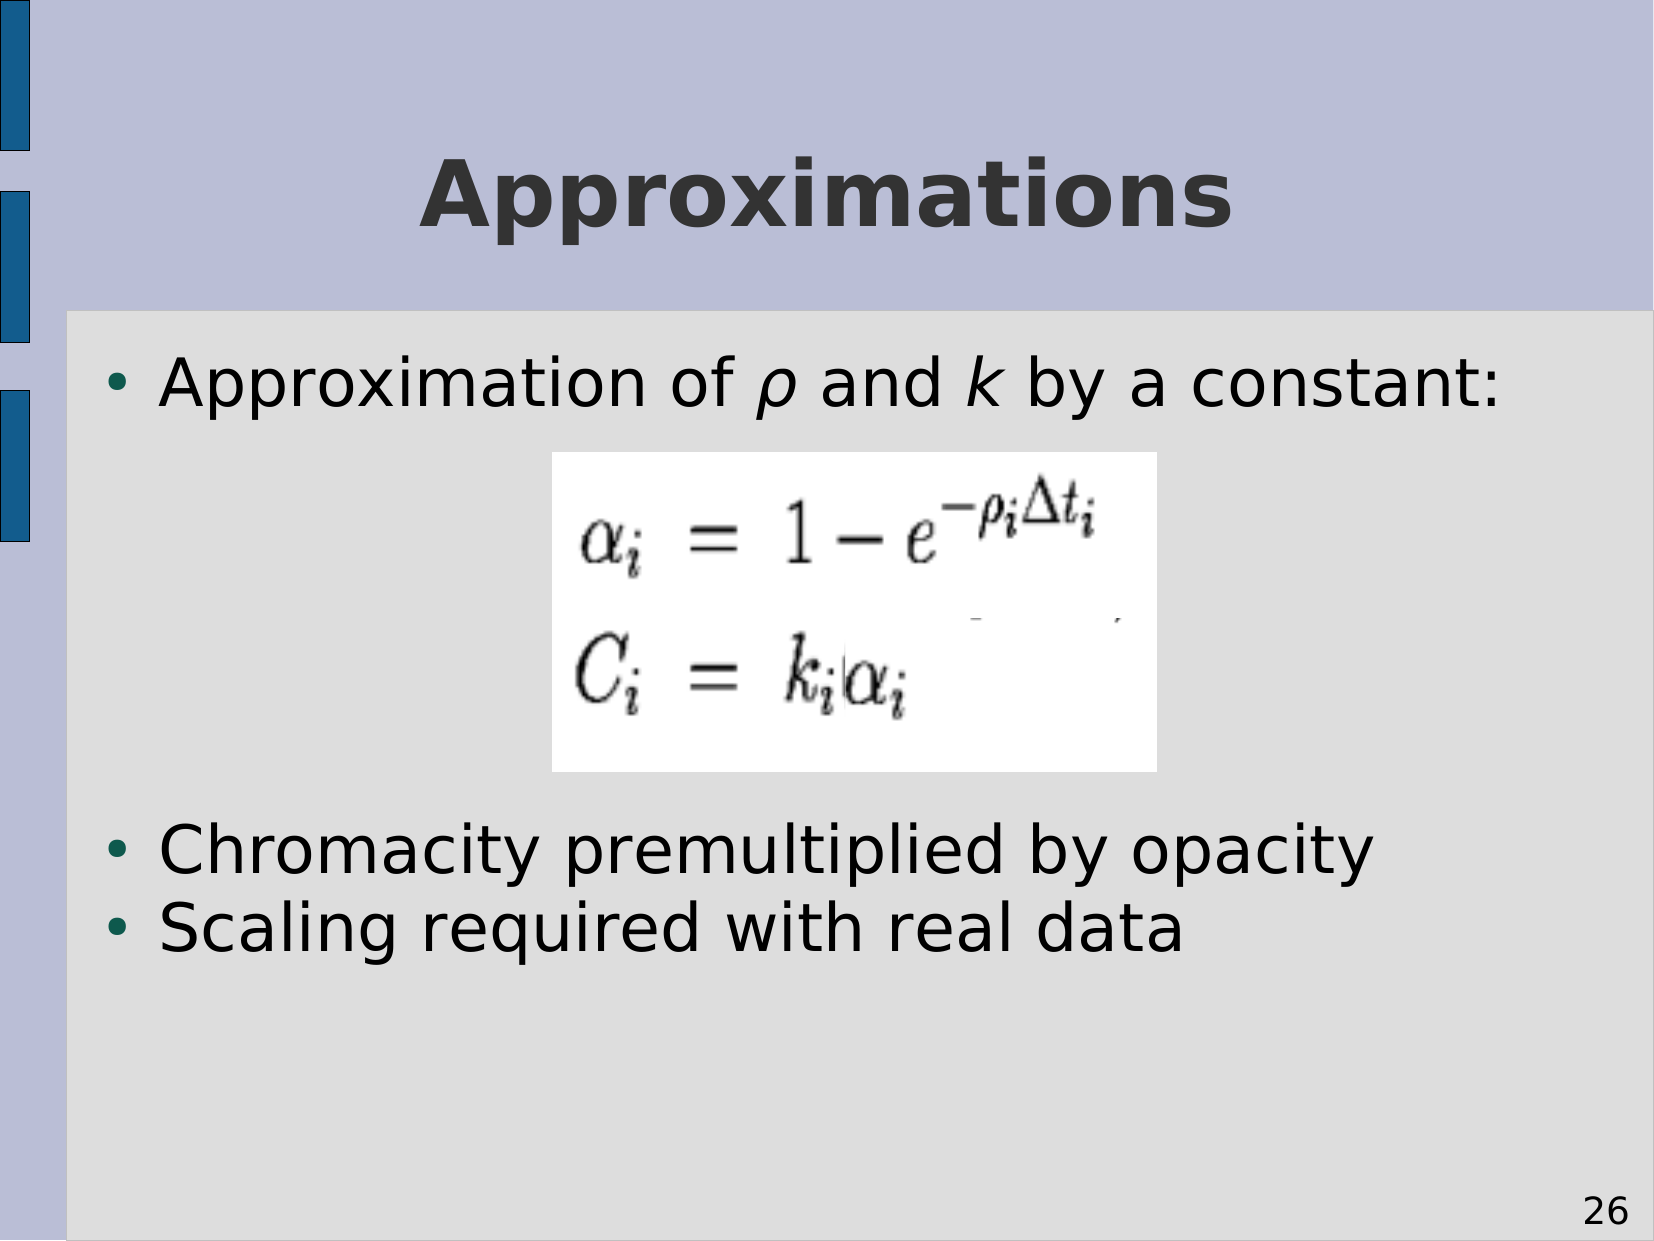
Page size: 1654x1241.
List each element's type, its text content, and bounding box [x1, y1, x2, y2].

picture [552, 452, 1157, 772]
title Approximations [121, 91, 1534, 299]
list Approximation of ρ and k by a constant: Chromacity premultiplied by opacity Scaling required with real data [87, 344, 1639, 1191]
